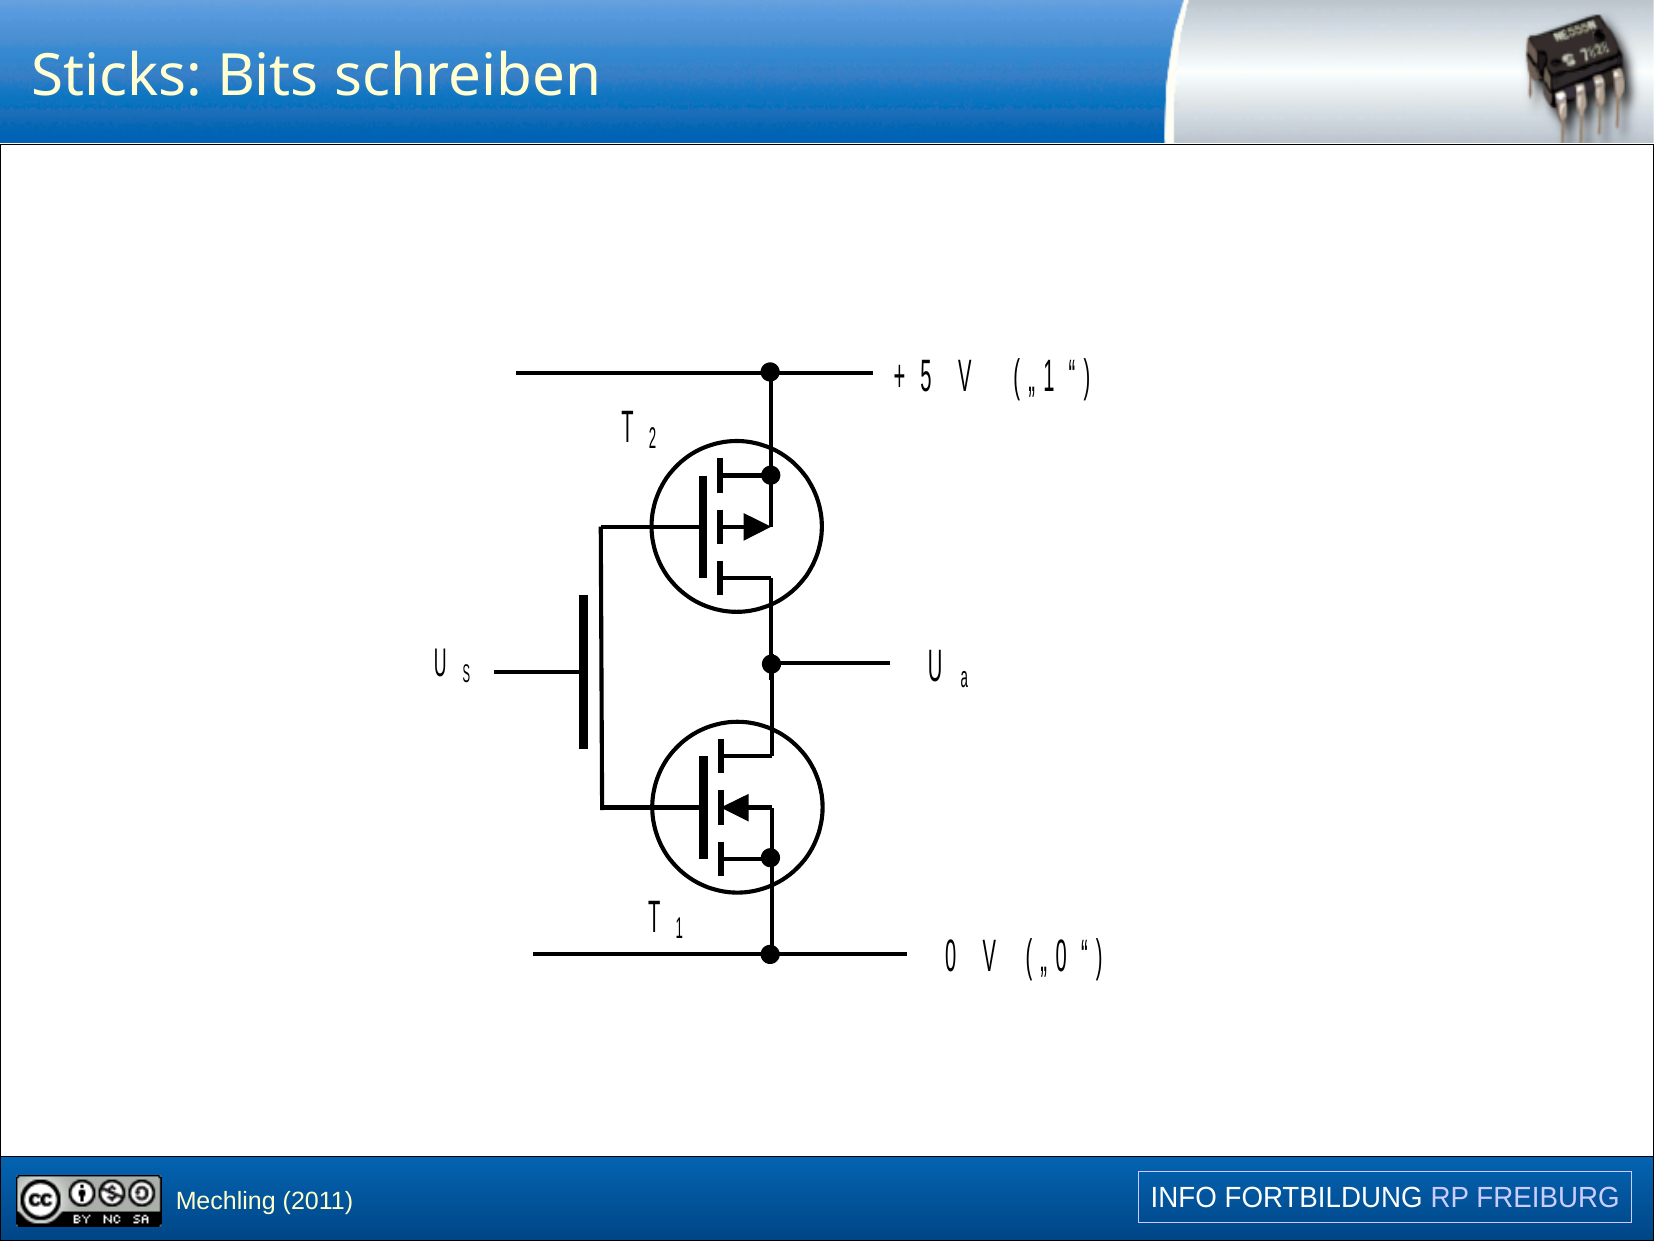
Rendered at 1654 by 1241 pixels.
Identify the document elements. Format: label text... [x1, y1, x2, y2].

picture [16, 1175, 162, 1227]
picture [0, 0, 1654, 143]
picture [413, 338, 1182, 1004]
title Sticks: Bits schreiben [31, 34, 1151, 112]
